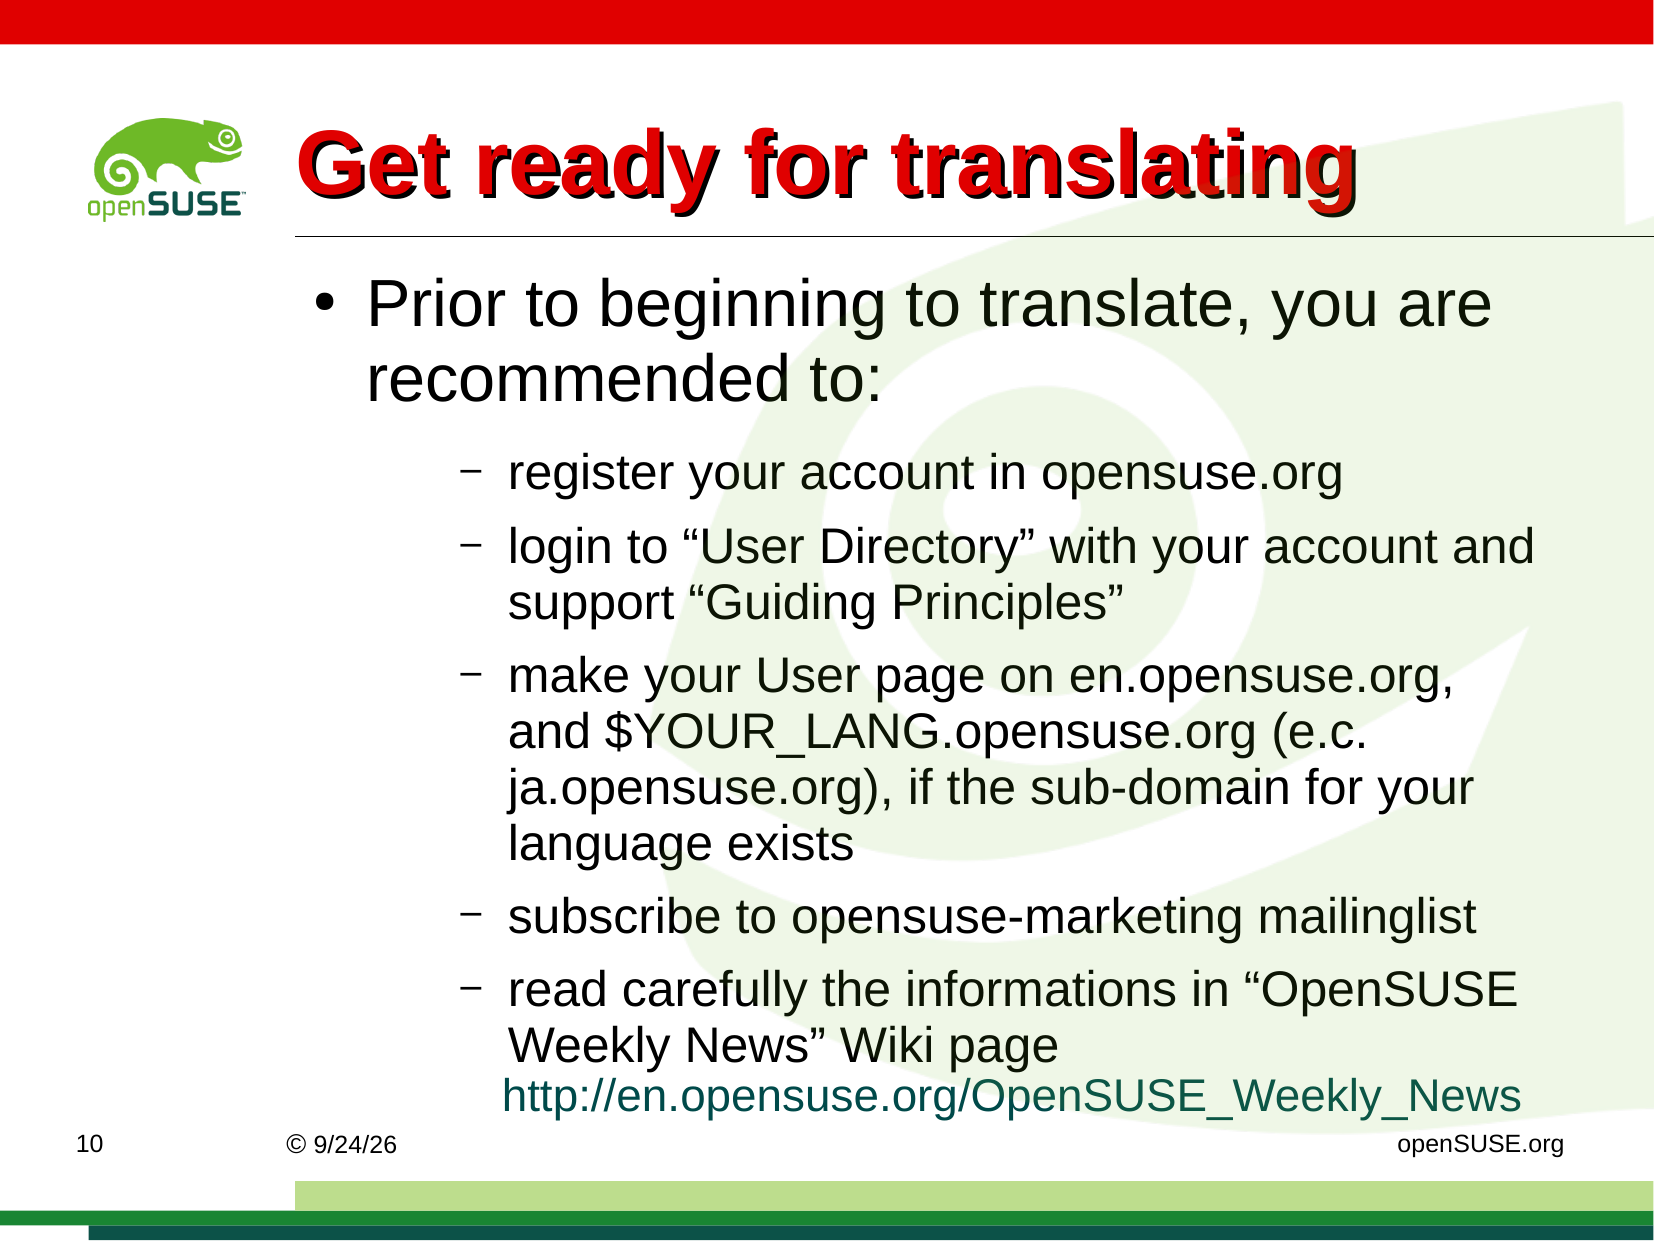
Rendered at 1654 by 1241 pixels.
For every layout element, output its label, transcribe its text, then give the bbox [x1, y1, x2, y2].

text_box [0, 1181, 1654, 1241]
picture [88, 118, 246, 222]
list Prior to beginning to translate, you are recommended to: register your account in opensuse.org login to “User Directory” with your account and support “Guiding Principles” make your User page on en.opensuse.org, and $YOUR_LANG.opensuse.org (e.c. ja.opensuse.org), if the sub-domain for your language exists subscribe to opensuse-marketing mailinglist read carefully the informations in “OpenSUSE Weekly News” Wiki page [295, 265, 625, 1109]
picture [625, 86, 1654, 1177]
text_box [0, 0, 1654, 45]
title Get ready for translating [295, 113, 625, 212]
text_box © 5/10/09 Satoru Matsumoto [271, 1122, 625, 1166]
text_box <番号> [77, 1122, 189, 1164]
text_box http://en.opensuse.org/OpenSUSE_Weekly_News [487, 1062, 625, 1128]
